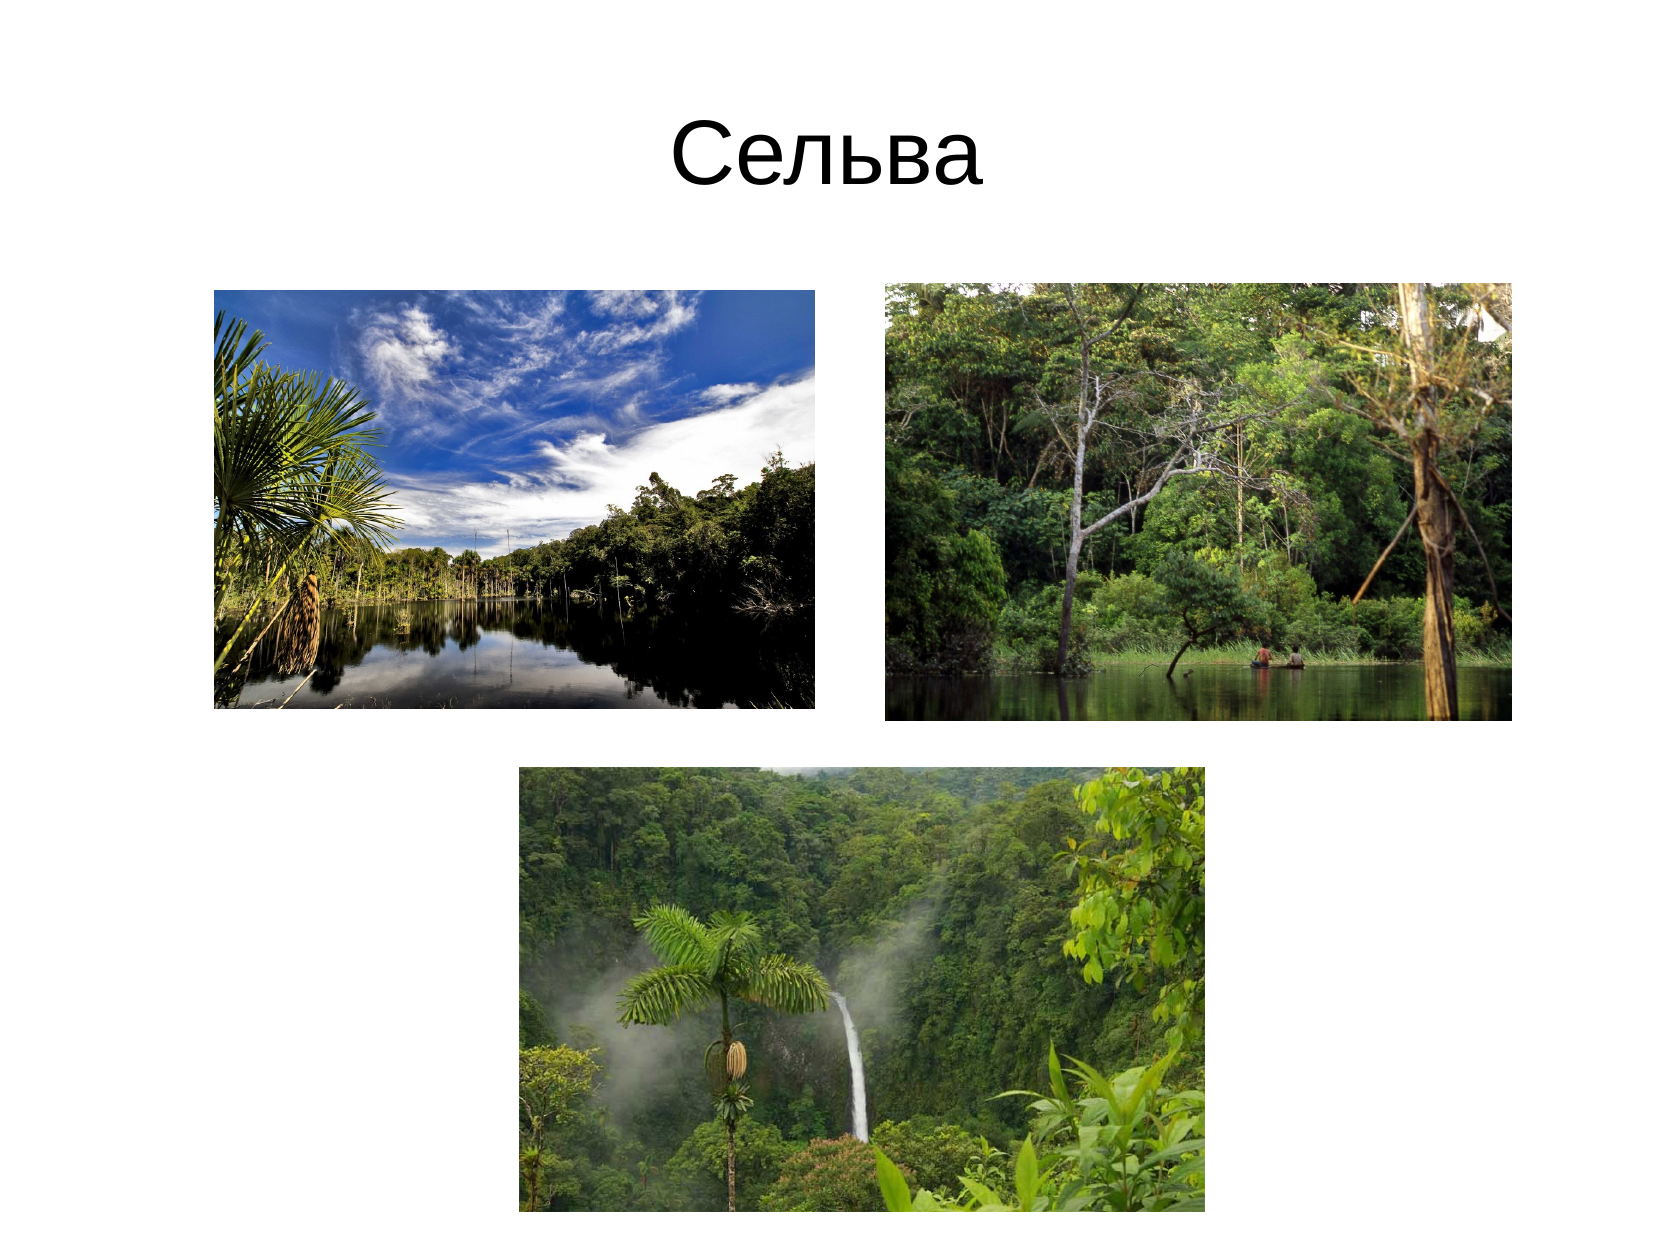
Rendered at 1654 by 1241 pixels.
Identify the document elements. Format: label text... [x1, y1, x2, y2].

title Сельва [82, 49, 1571, 257]
picture [885, 283, 1512, 721]
picture [519, 767, 1205, 1212]
picture [214, 290, 815, 709]
